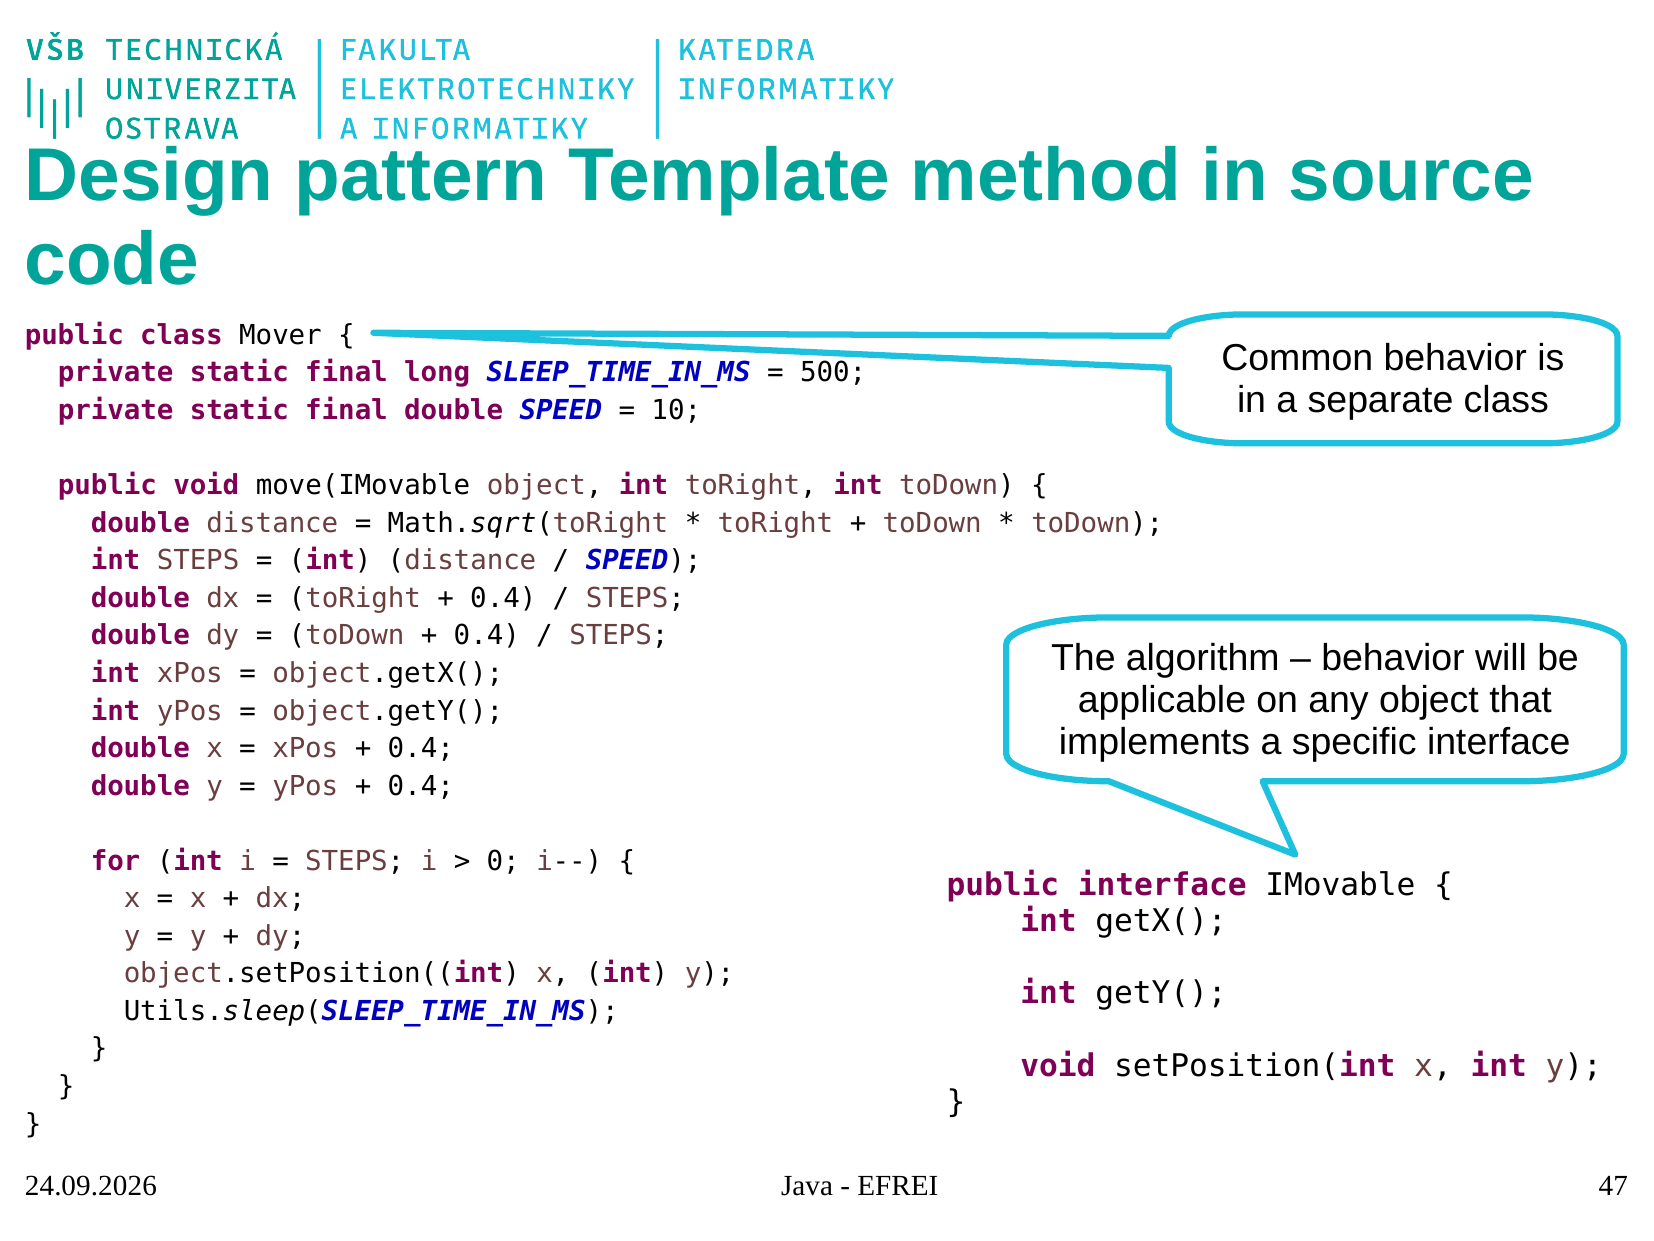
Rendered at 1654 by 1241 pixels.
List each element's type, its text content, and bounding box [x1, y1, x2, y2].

title Design pattern Template method in source code [24, 132, 1629, 300]
text_box public interface IMovable { int getX(); int getY(); void setPosition(int x, int y); } [931, 858, 1629, 1146]
picture [26, 31, 894, 132]
text_box The algorithm – behavior will be applicable on any object that implements a specific interface [1006, 617, 1624, 855]
list public class Mover { private static final long SLEEP_TIME_IN_MS = 500; private static final double SPEED = 10; public void move(IMovable object, int toRight, int toDown) { double distance = Math.sqrt(toRight * toRight + toDown * toDown); int STEPS = (int) (distance / SPEED); double dx = (toRight + 0.4) / STEPS; double dy = (toDown + 0.4) / STEPS; int xPos = object.getX(); int yPos = object.getY(); double x = xPos + 0.4; double y = yPos + 0.4; for (int i = STEPS; i > 0; i--) { x = x + dx; y = y + dy; object.setPosition((int) x, (int) y); Utils.sleep(SLEEP_TIME_IN_MS); } } } [24, 318, 1629, 1146]
text_box Common behavior is in a separate class [1202, 314, 1585, 318]
